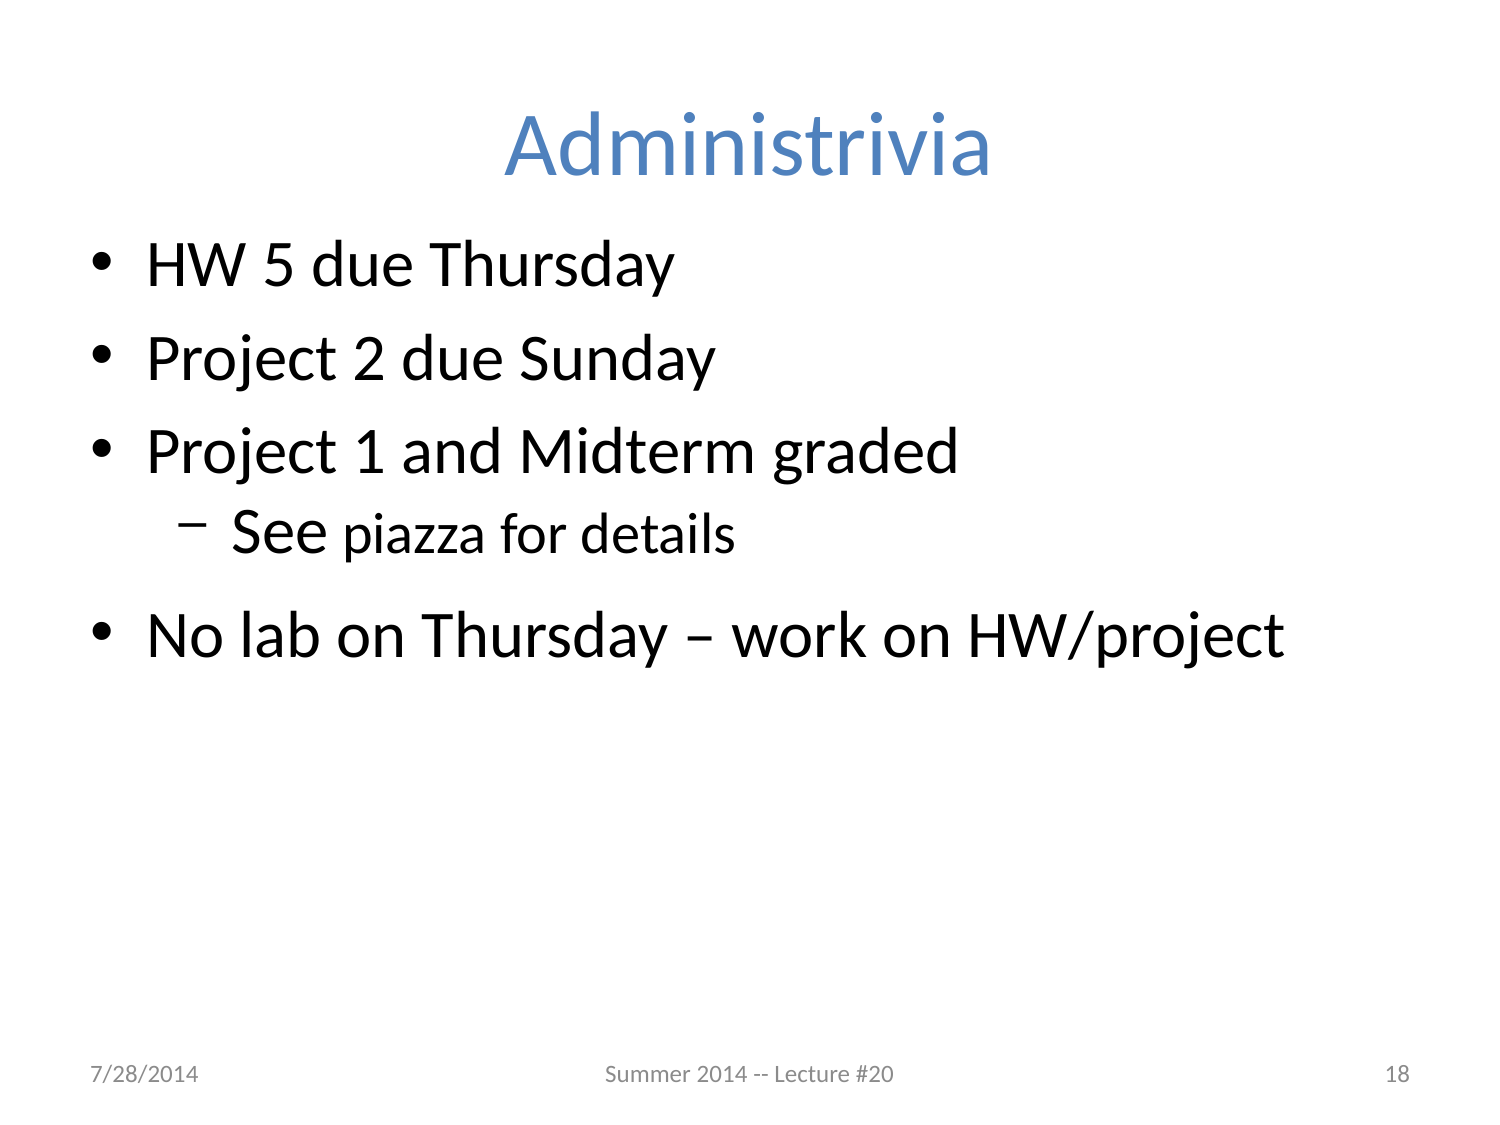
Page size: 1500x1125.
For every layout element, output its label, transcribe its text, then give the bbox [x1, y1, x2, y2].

slide_number <number> [1074, 1042, 1425, 1103]
slide_number 7/28/2014 [75, 1042, 425, 1103]
list HW 5 due Thursday Project 2 due Sunday Project 1 and Midterm graded See piazza for details No lab on Thursday – work on HW/project [75, 212, 1425, 1017]
footer Summer 2014 -- Lecture #20 [512, 1042, 988, 1103]
title Administrivia [75, 45, 1425, 212]
